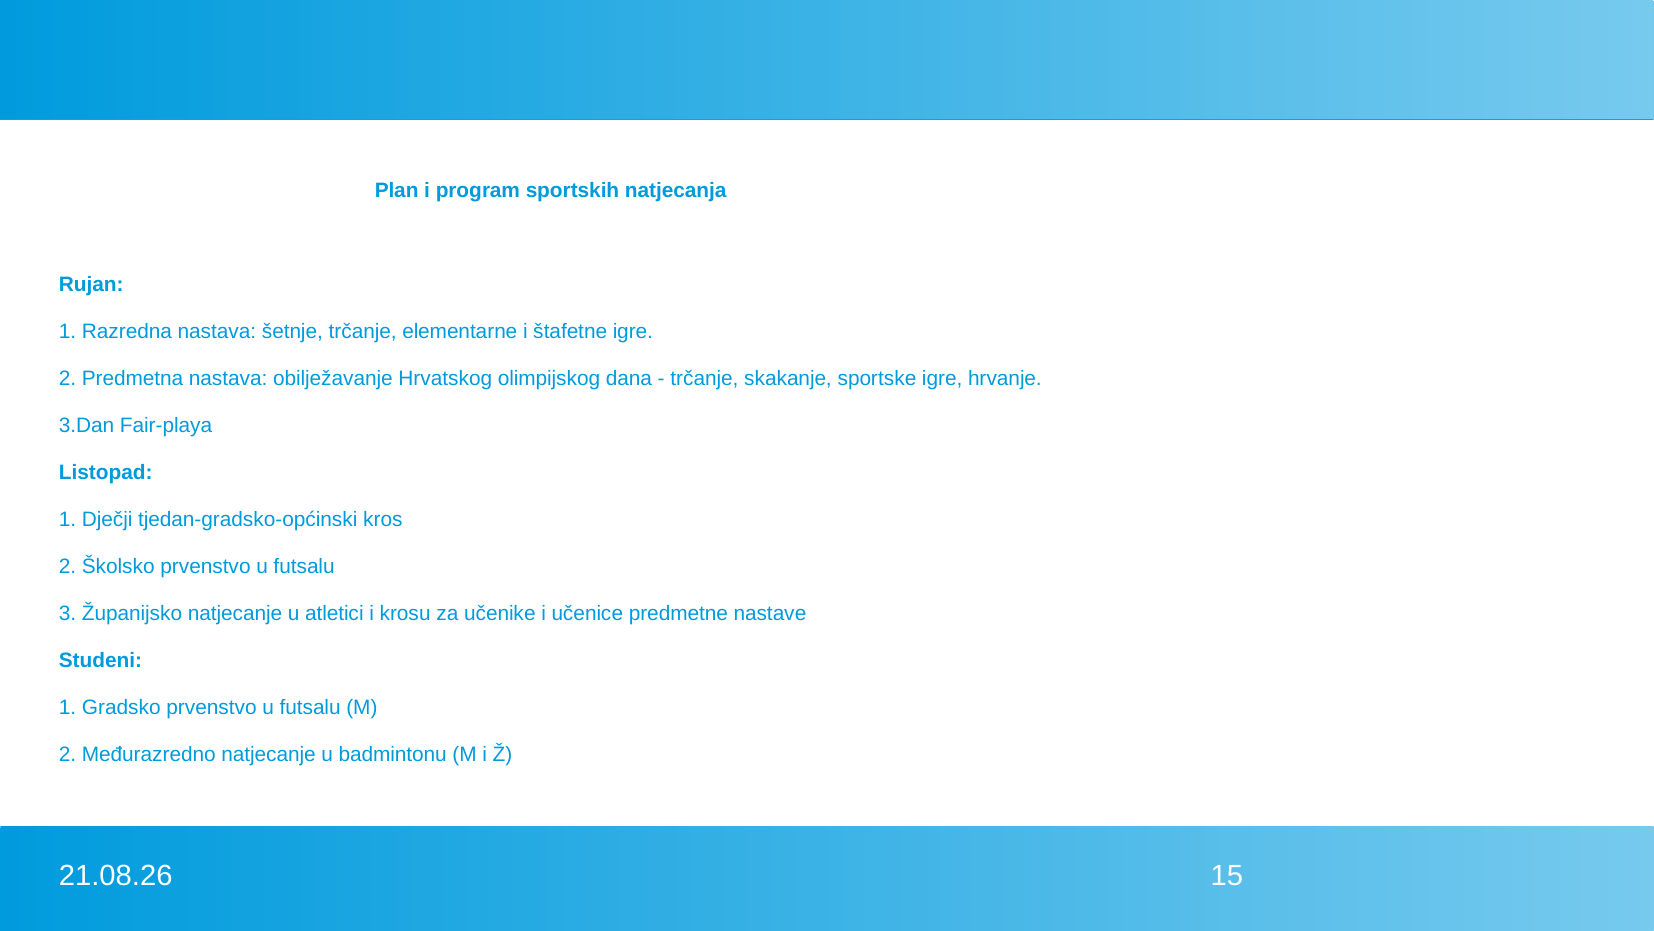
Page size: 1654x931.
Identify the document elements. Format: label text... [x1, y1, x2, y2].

text_box [59, 856, 443, 916]
list Plan i program sportskih natjecanja Rujan: 1. Razredna nastava: šetnje, trčanje, elementarne i štafetne igre. 2. Predmetna nastava: obilježavanje Hrvatskog olimpijskog dana - trčanje, skakanje, sportske igre, hrvanje. 3.Dan Fair-playa Listopad: 1. Dječji tjedan-gradsko-općinski kros 2. Školsko prvenstvo u futsalu 3. Županijsko natjecanje u atletici i krosu za učenike i učenice predmetne nastave Studeni: 1. Gradsko prvenstvo u futsalu (M) 2. Međurazredno natjecanje u badmintonu (M i Ž) [59, 177, 1595, 768]
text_box [1210, 856, 1595, 916]
